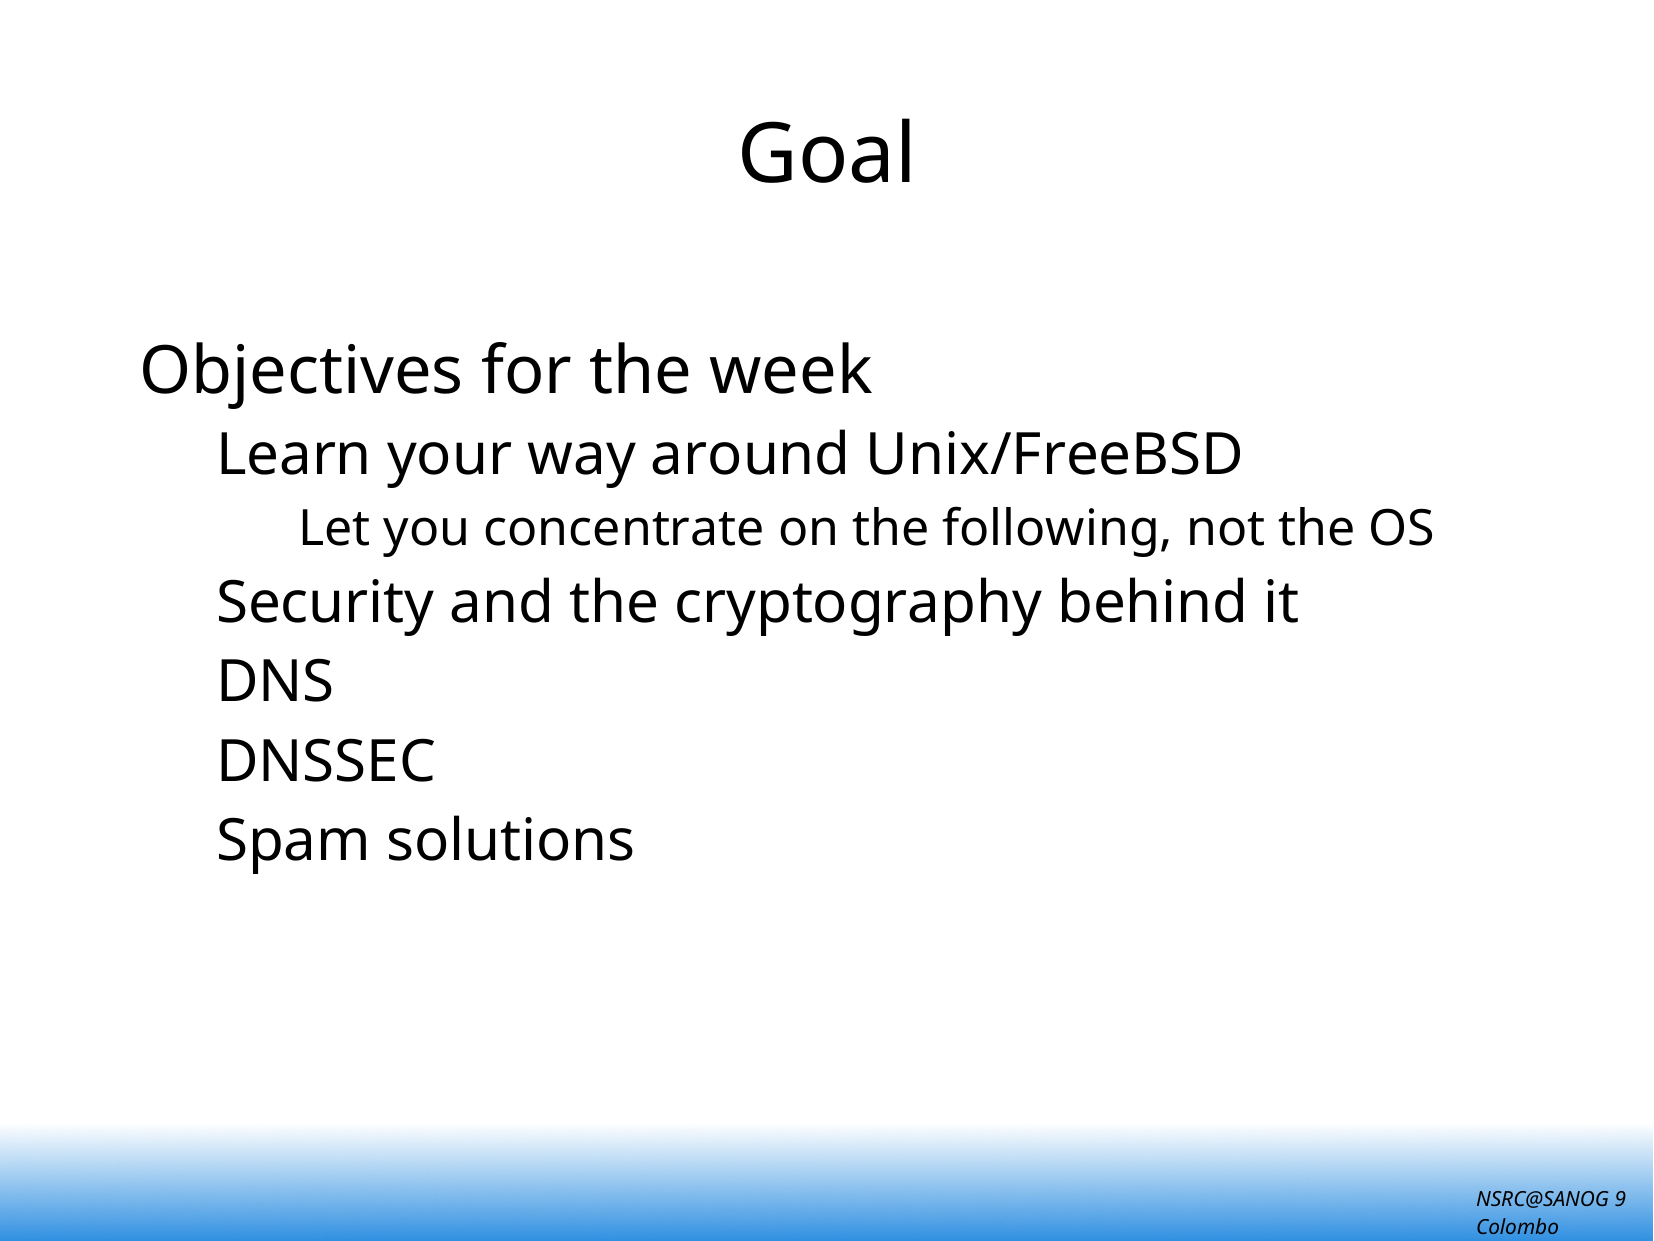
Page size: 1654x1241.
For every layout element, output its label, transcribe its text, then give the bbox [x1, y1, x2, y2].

picture [0, 1122, 1653, 1241]
title Goal [121, 46, 1534, 254]
list Objectives for the week Learn your way around Unix/FreeBSD Let you concentrate on the following, not the OS Security and the cryptography behind it DNS DNSSEC Spam solutions [121, 322, 1561, 1133]
